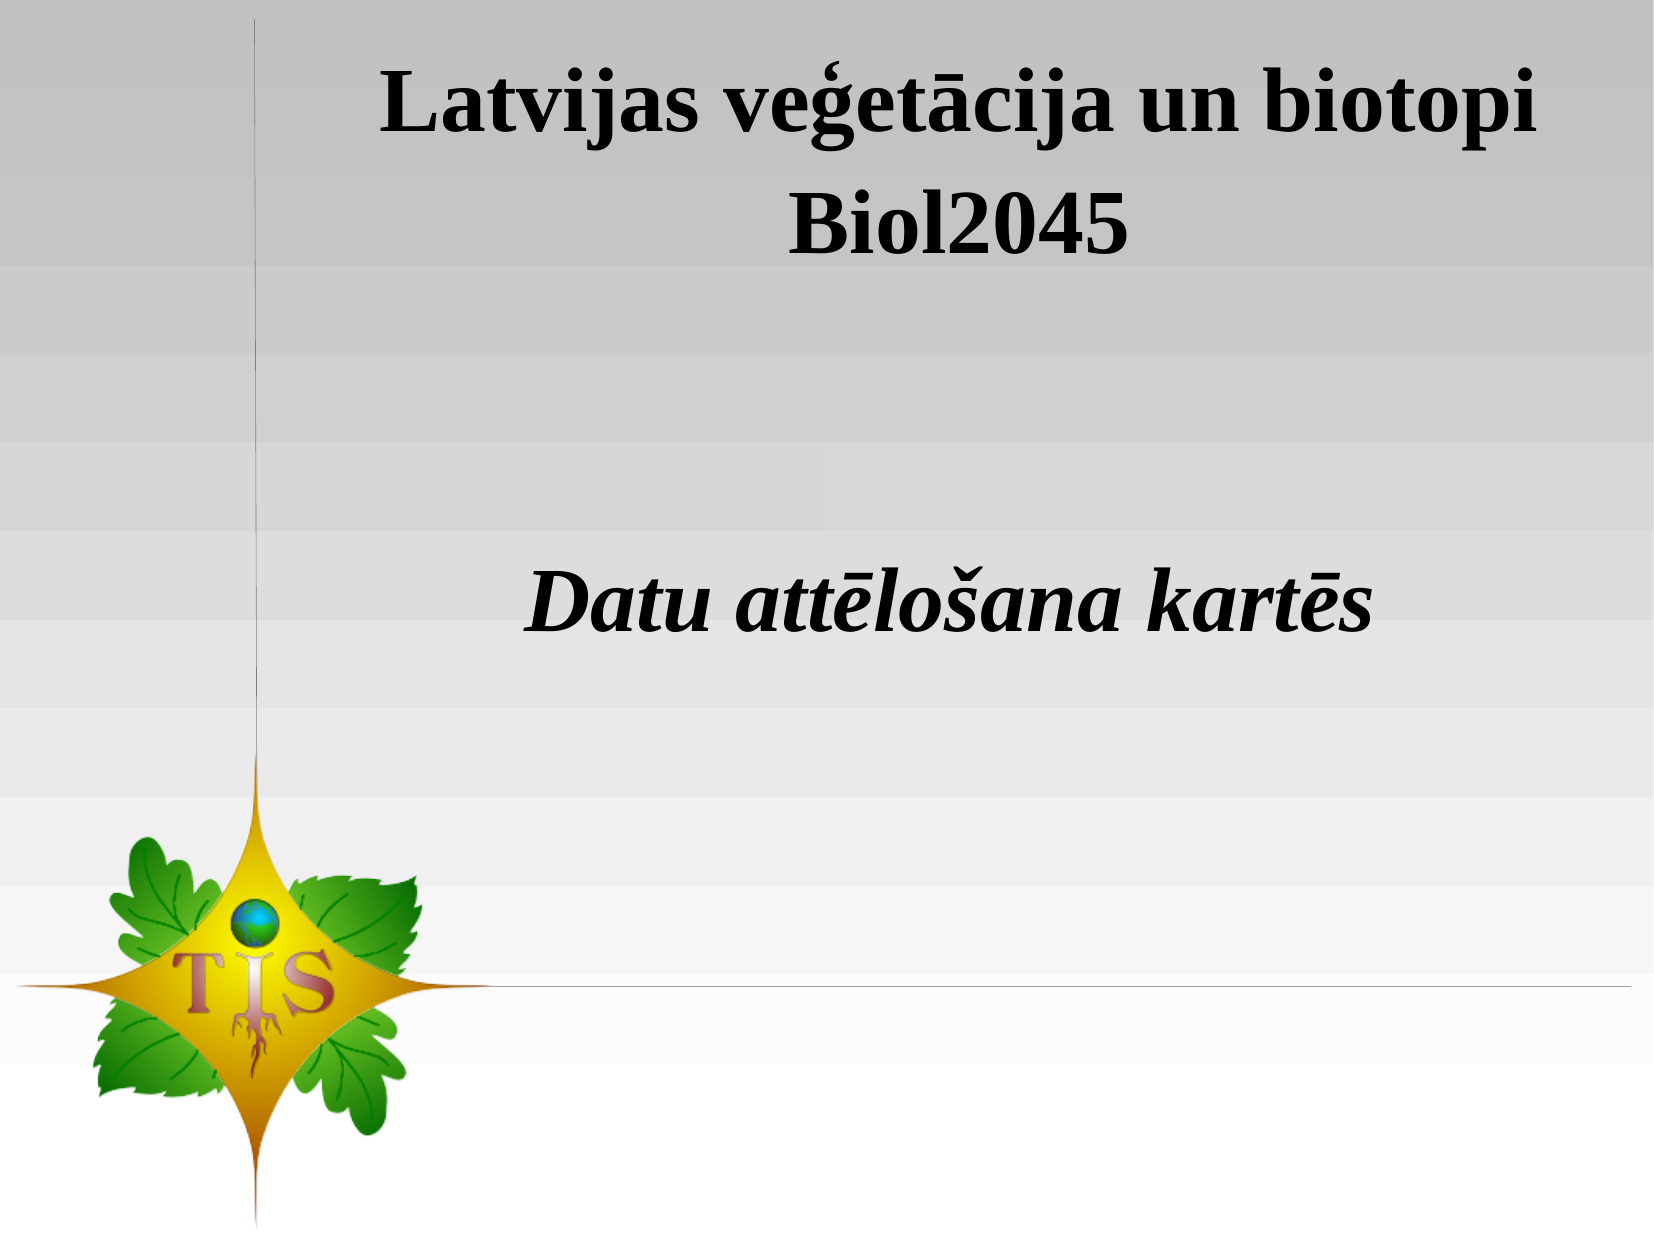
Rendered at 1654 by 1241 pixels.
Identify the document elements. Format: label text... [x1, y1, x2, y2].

title Datu attēlošana kartēs [295, 324, 1607, 857]
picture [0, 0, 1654, 1241]
